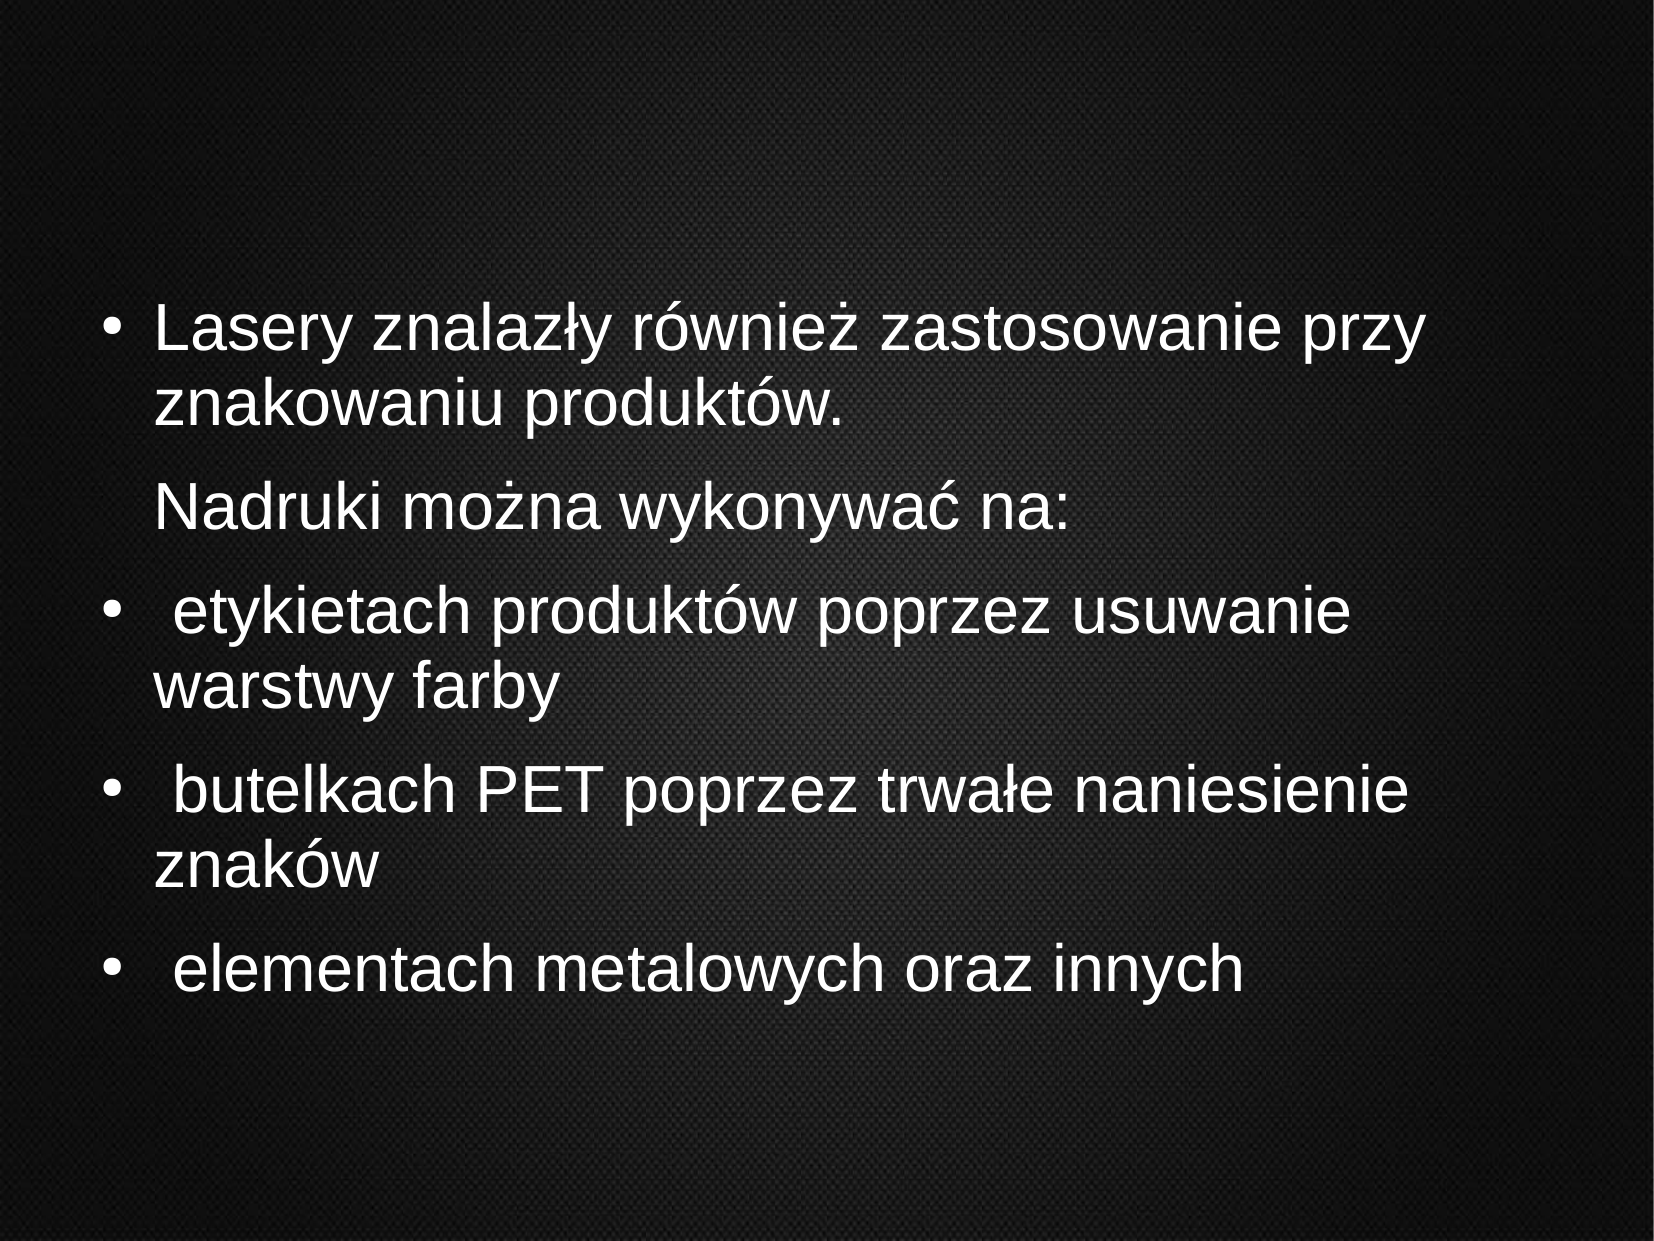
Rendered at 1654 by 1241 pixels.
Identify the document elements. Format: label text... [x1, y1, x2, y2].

list Lasery znalazły również zastosowanie przy znakowaniu produktów. Nadruki można wykonywać na: etykietach produktów poprzez usuwanie warstwy farby butelkach PET poprzez trwałe naniesienie znaków elementach metalowych oraz innych [82, 290, 1571, 1010]
picture [0, 0, 1654, 1241]
